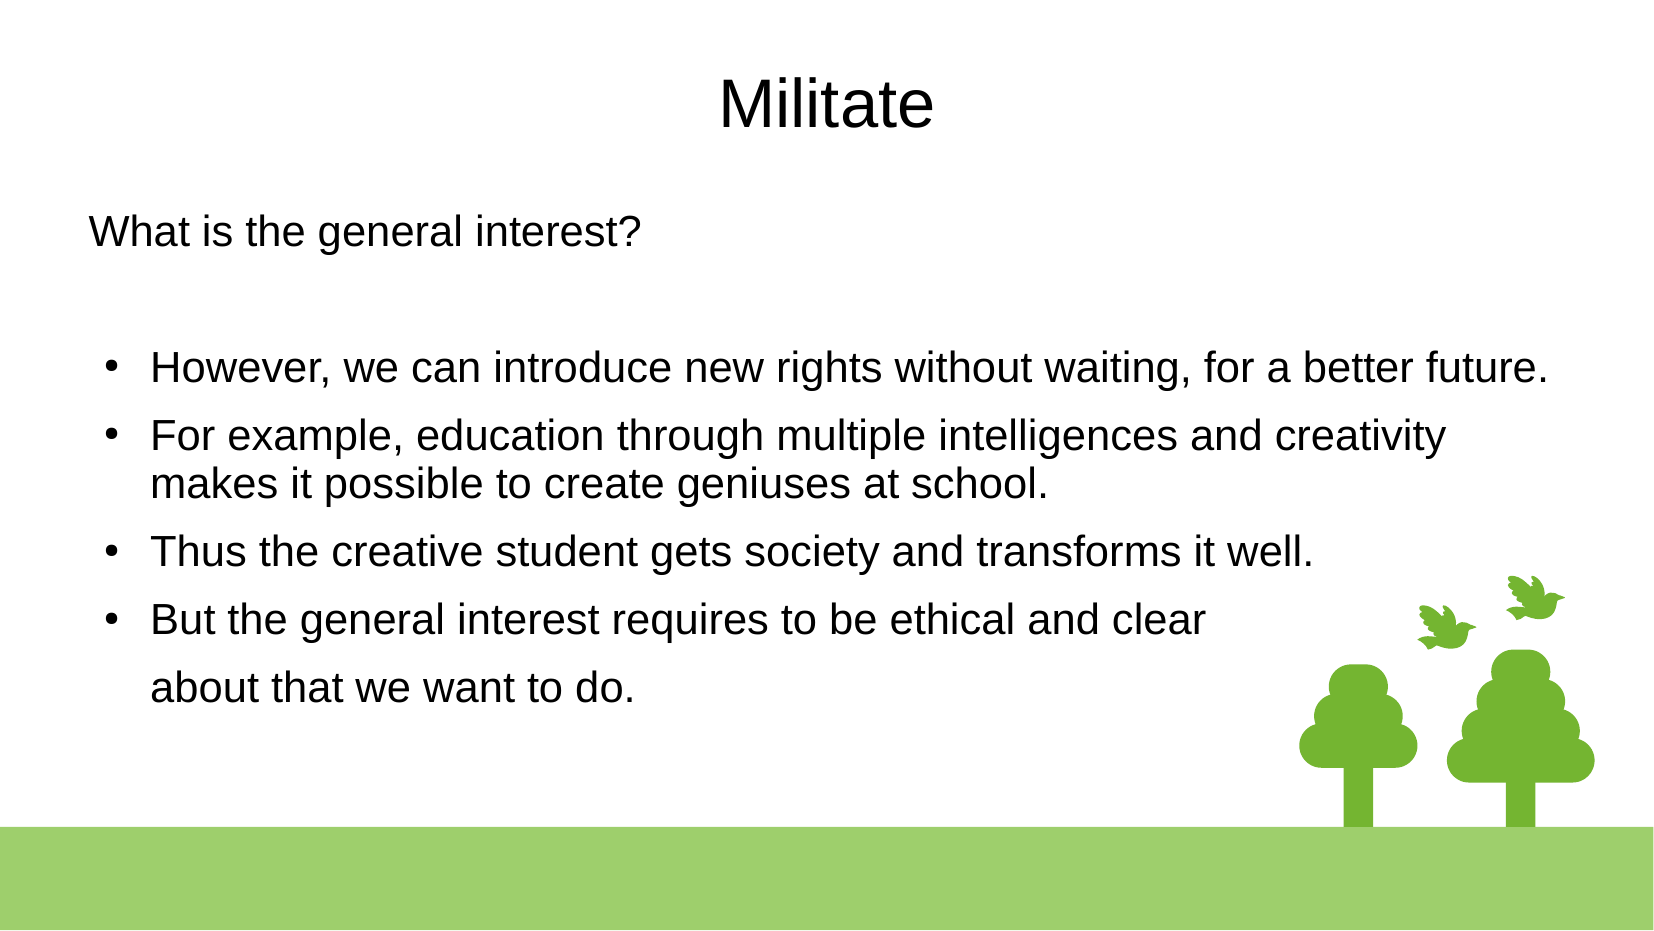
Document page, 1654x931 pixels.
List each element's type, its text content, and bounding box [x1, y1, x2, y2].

list What is the general interest? However, we can introduce new rights without waiting, for a better future. For example, education through multiple intelligences and creativity makes it possible to create geniuses at school. Thus the creative student gets society and transforms it well. But the general interest requires to be ethical and clear about that we want to do. [88, 206, 1565, 739]
title Militate [88, 29, 1565, 178]
